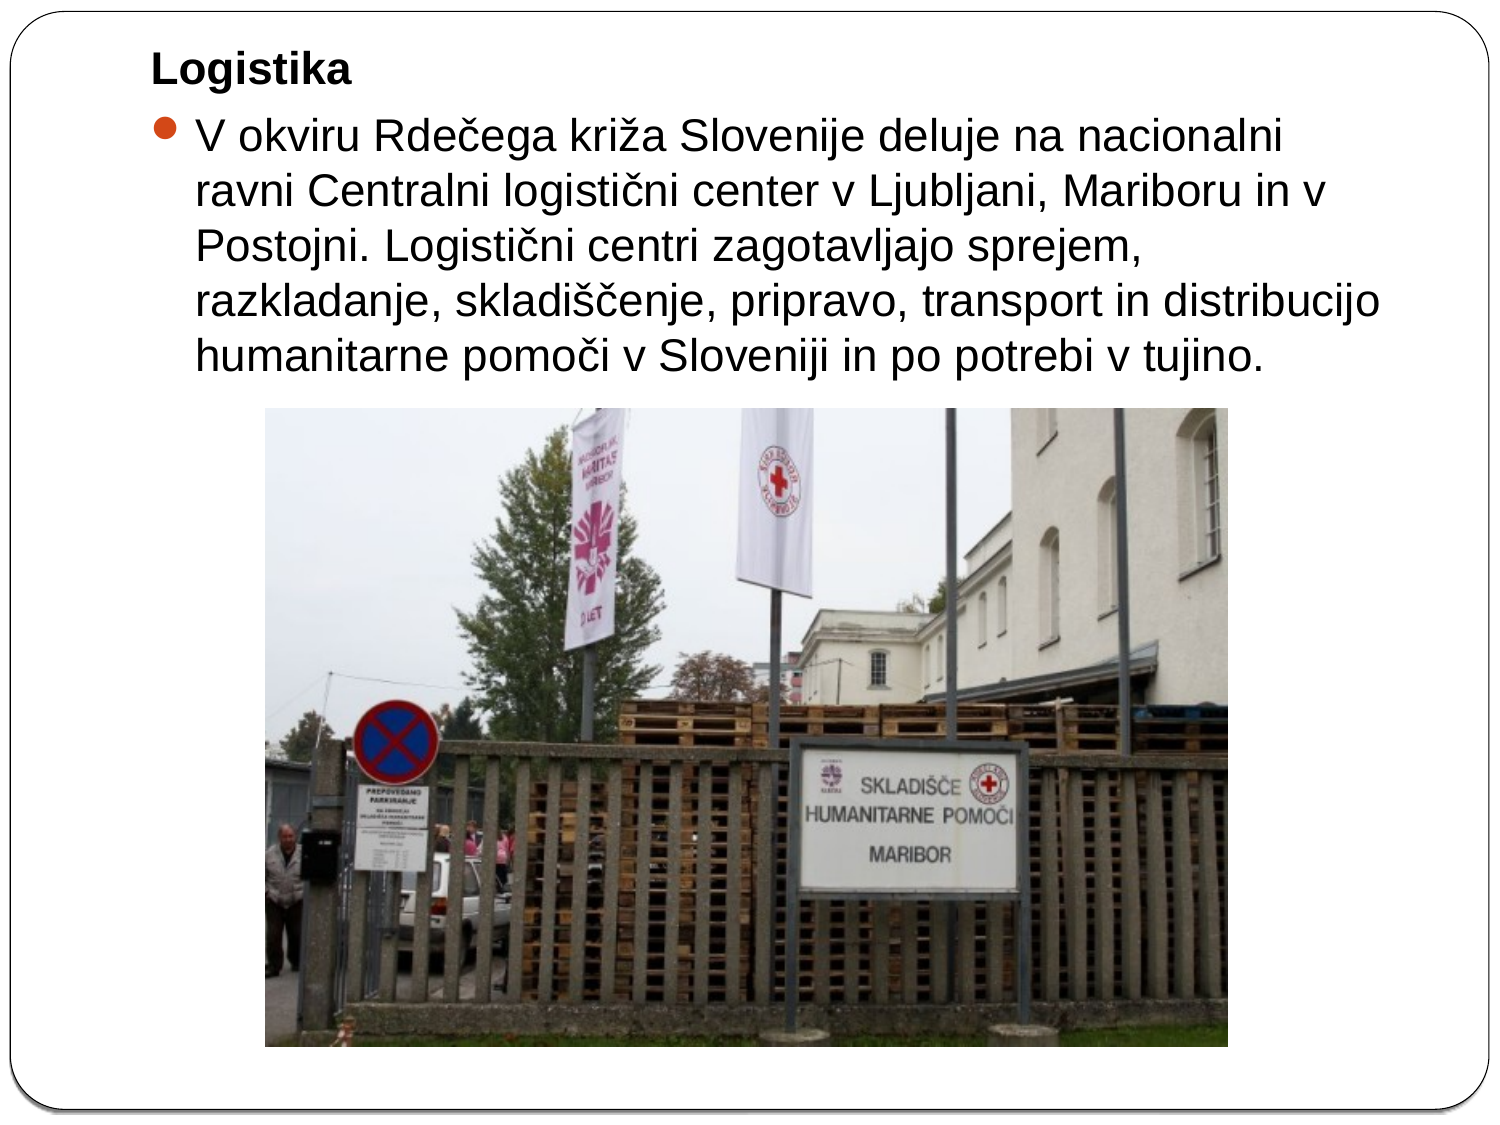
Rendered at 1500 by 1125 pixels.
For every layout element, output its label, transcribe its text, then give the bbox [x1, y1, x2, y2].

list Logistika V okviru Rdečega križa Slovenije deluje na nacionalni ravni Centralni logistični center v Ljubljani, Mariboru in v Postojni. Logistični centri zagotavljajo sprejem, razkladanje, skladiščenje, pripravo, transport in distribucijo humanitarne pomoči v Sloveniji in po potrebi v tujino. [135, 31, 1411, 409]
picture [265, 408, 1228, 1047]
